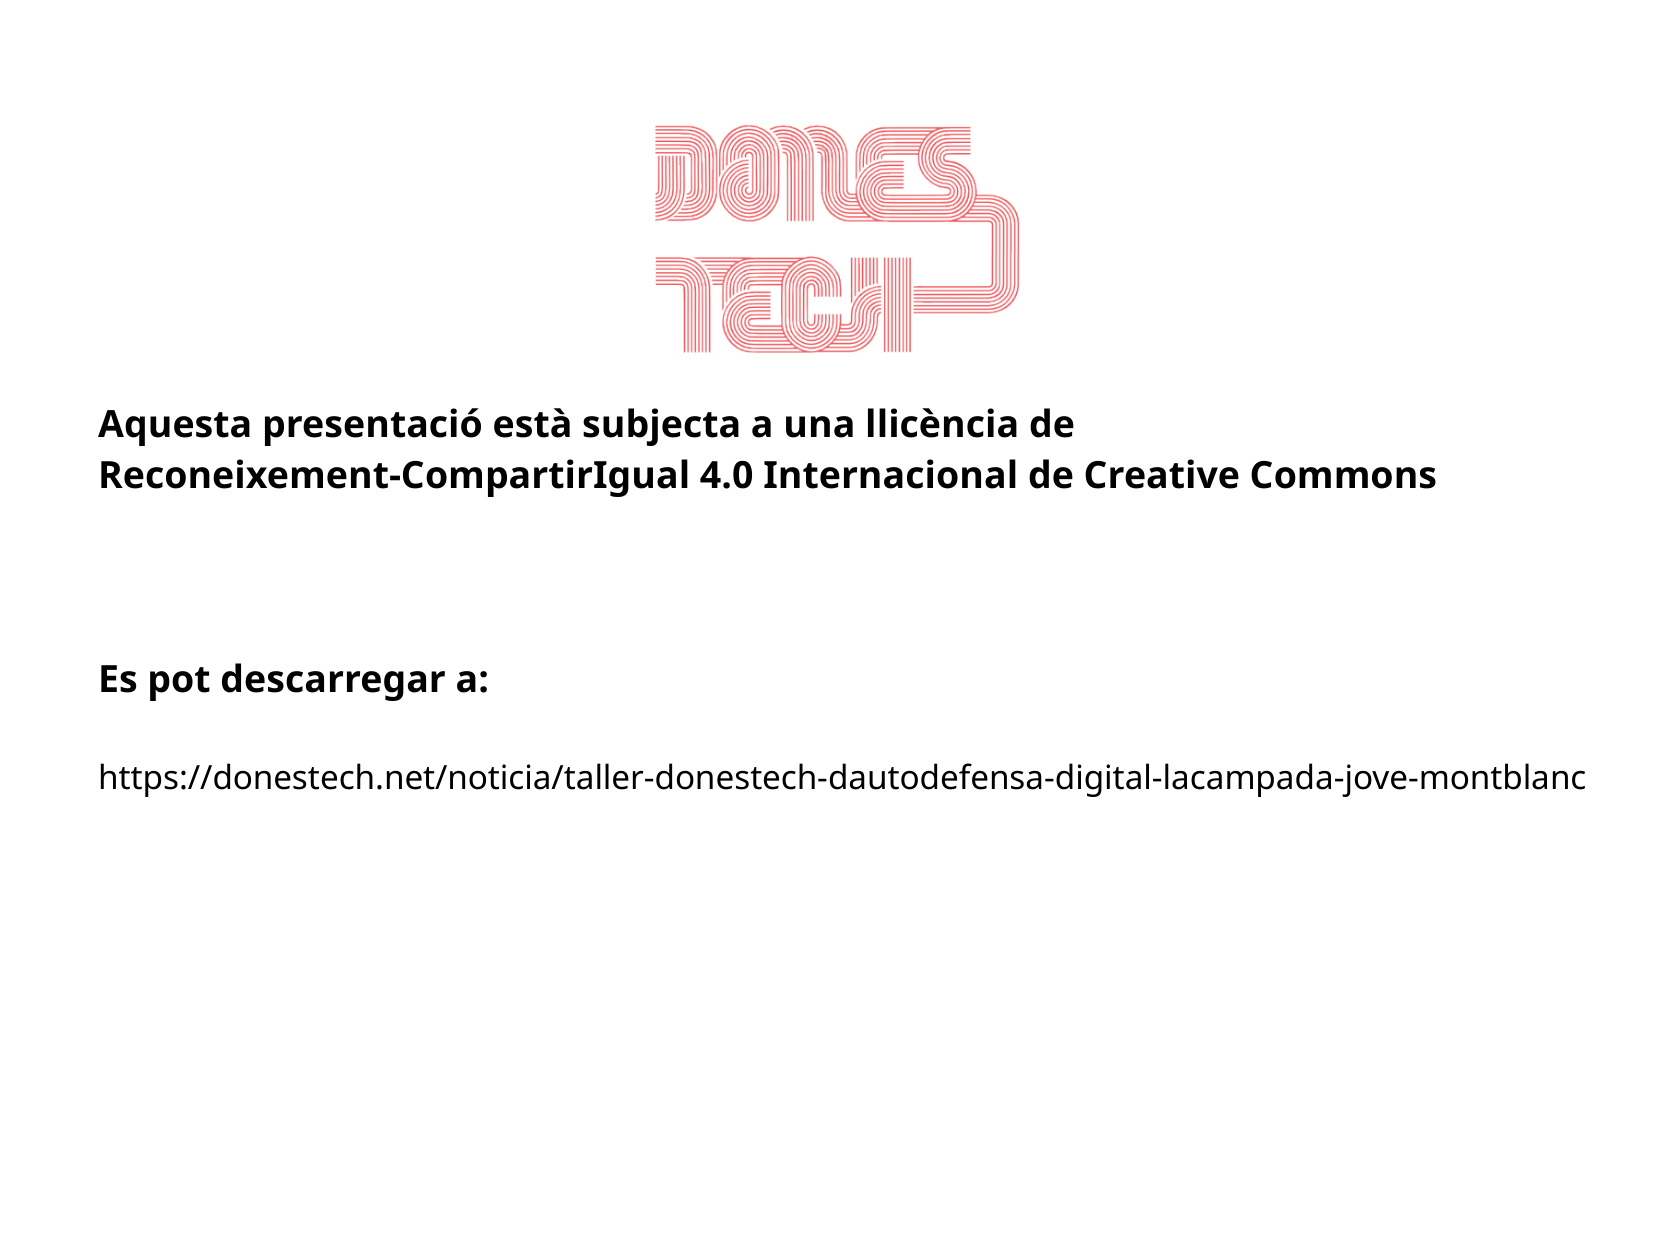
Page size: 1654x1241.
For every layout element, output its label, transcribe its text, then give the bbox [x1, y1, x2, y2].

text_box Aquesta presentació està subjecta a una llicència de Reconeixement-CompartirIgual 4.0 Internacional de Creative Commons Es pot descarregar a: https://donestech.net/noticia/taller-donestech-dautodefensa-digital-lacampada-jove-montblanc [83, 338, 1560, 1182]
picture [649, 106, 1028, 354]
